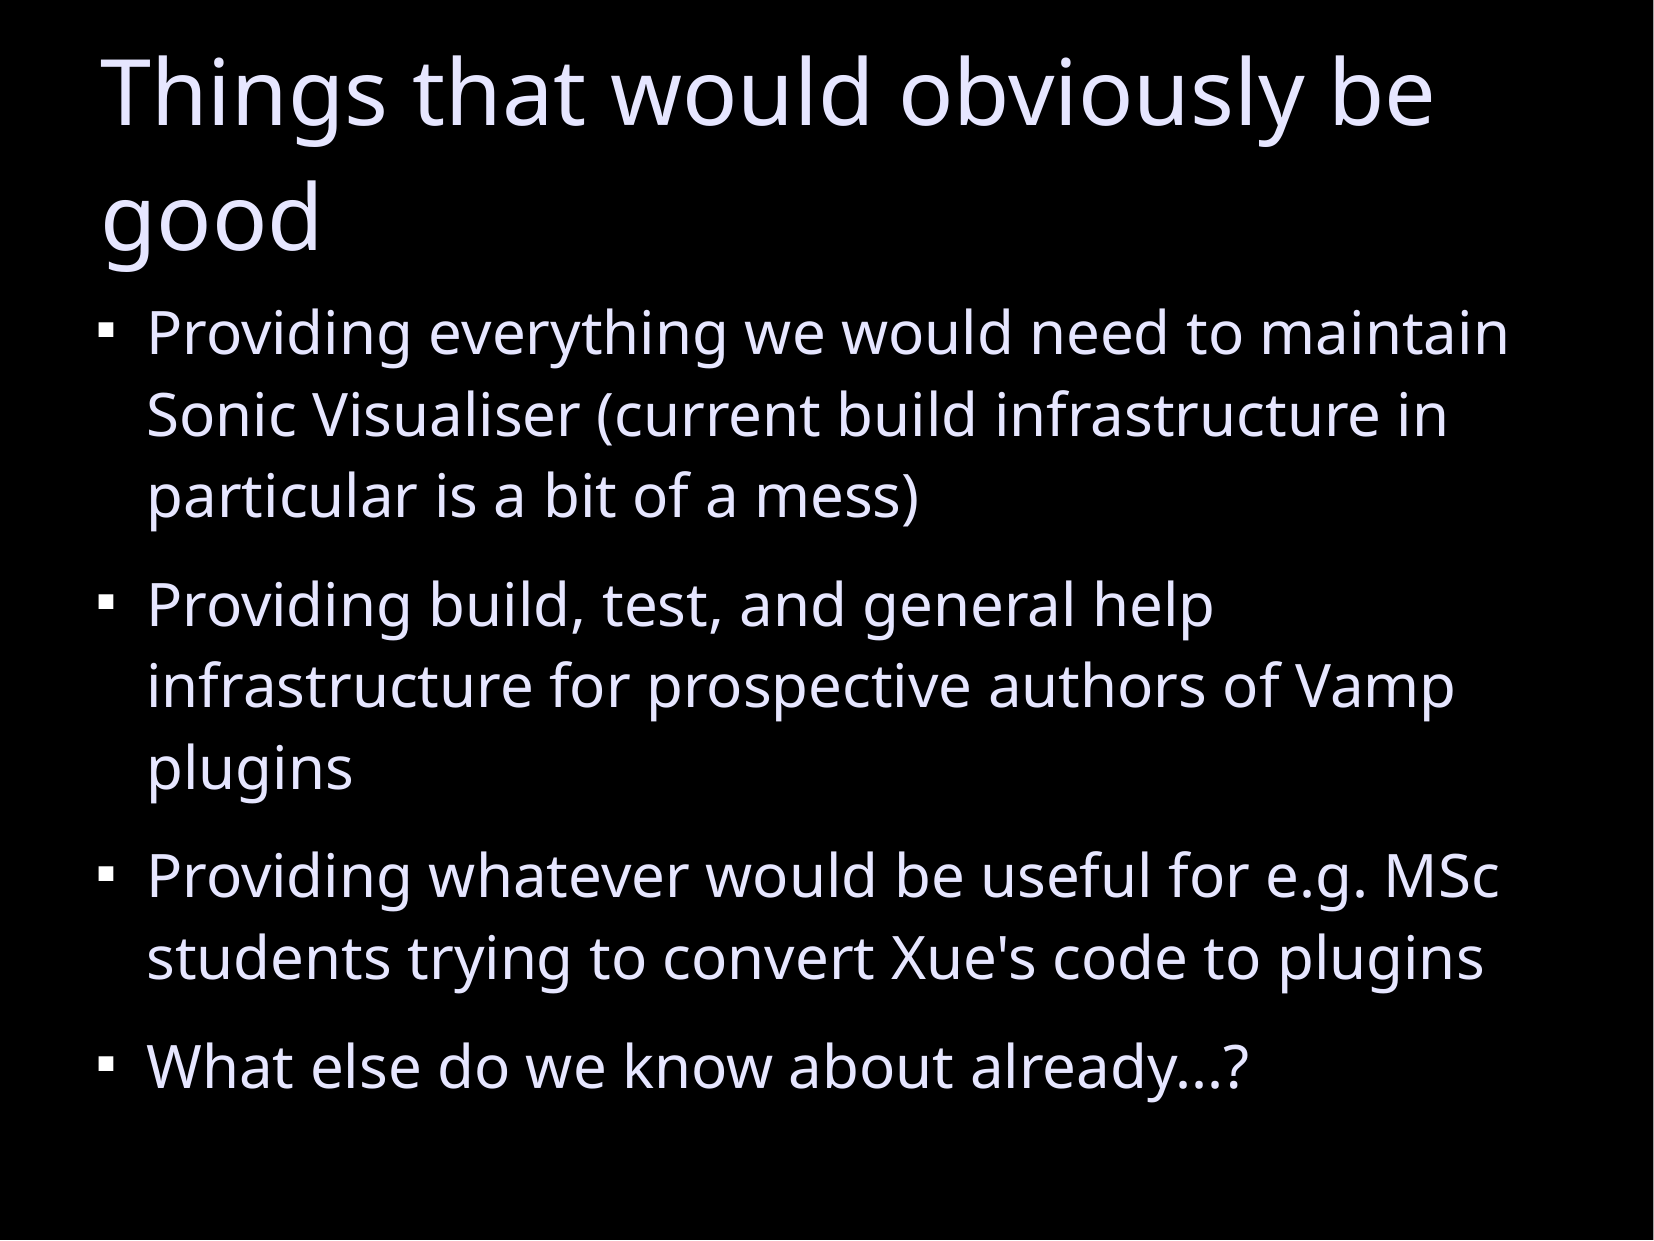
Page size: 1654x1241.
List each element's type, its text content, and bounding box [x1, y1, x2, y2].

title Things that would obviously be good [82, 56, 1571, 250]
list Providing everything we would need to maintain Sonic Visualiser (current build infrastructure in particular is a bit of a mess) Providing build, test, and general help infrastructure for prospective authors of Vamp plugins Providing whatever would be useful for e.g. MSc students trying to convert Xue's code to plugins What else do we know about already...? [82, 290, 1571, 1109]
